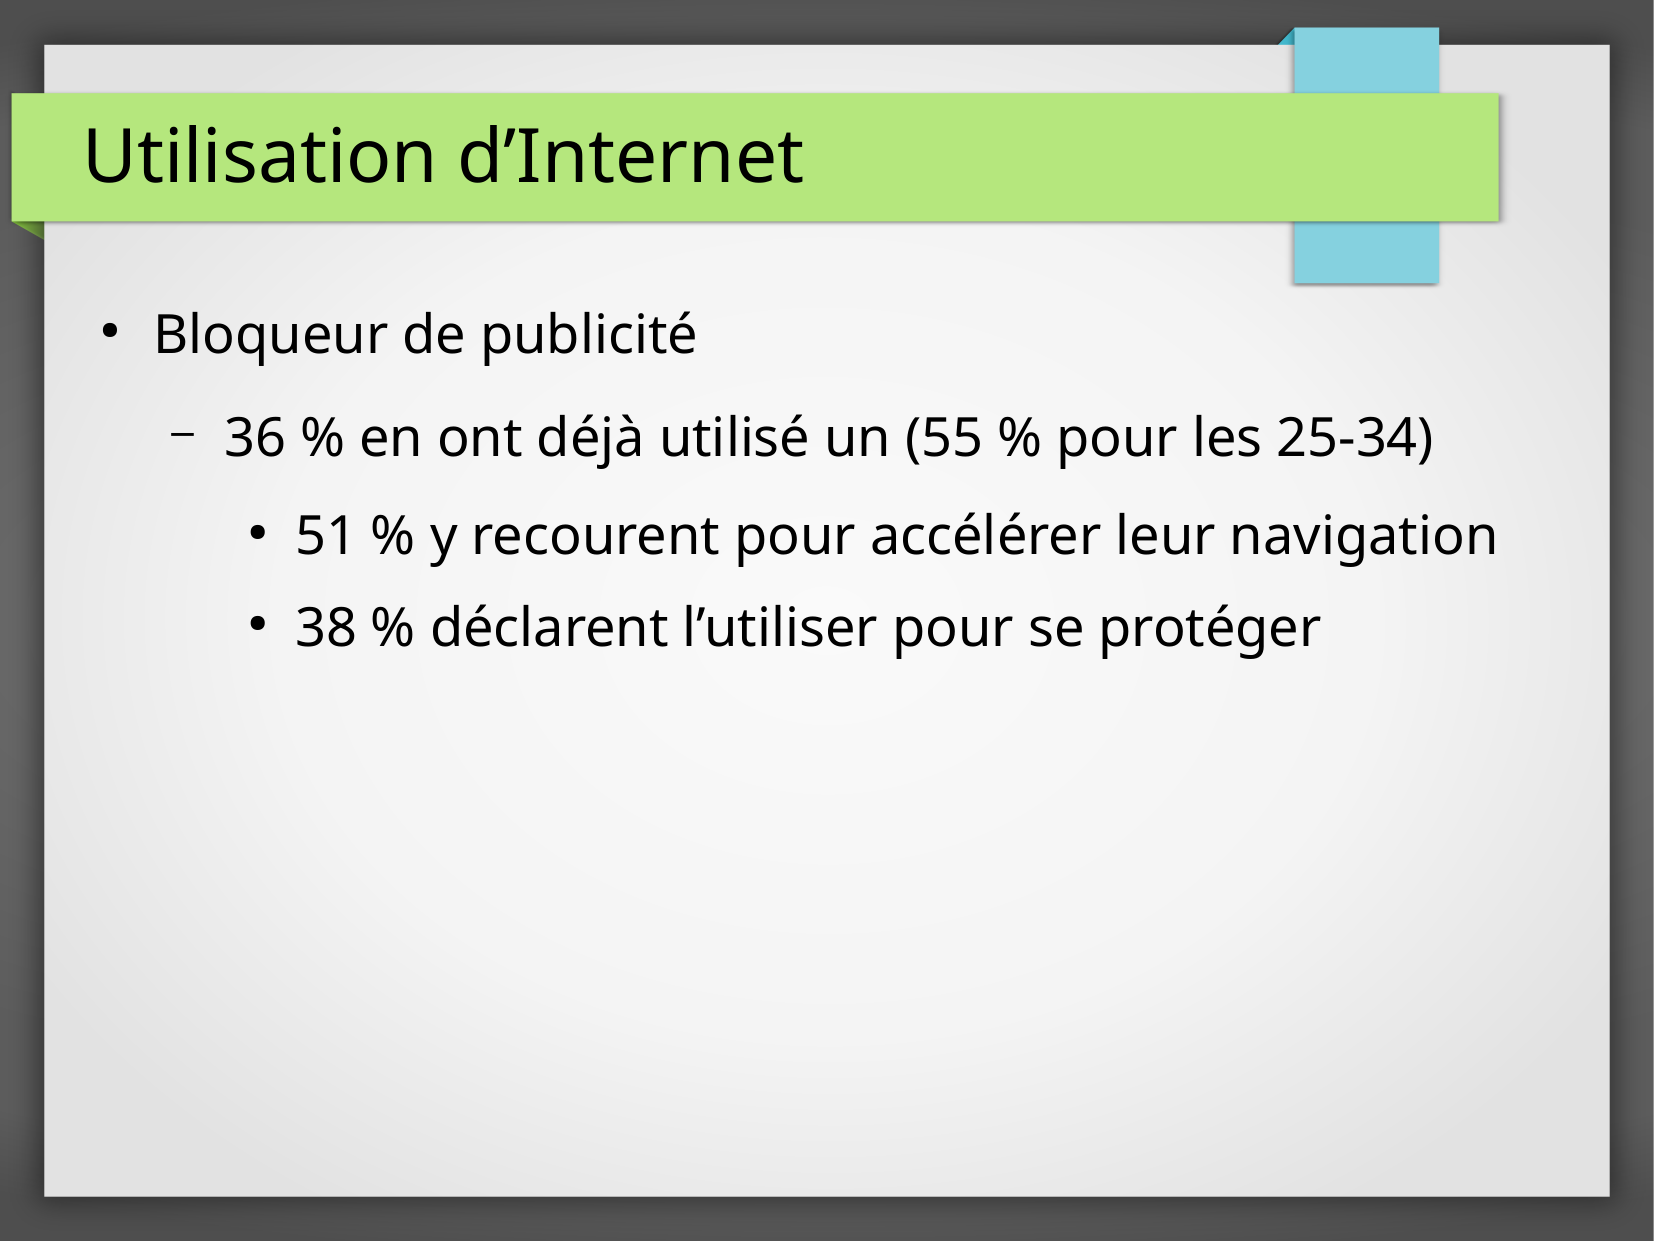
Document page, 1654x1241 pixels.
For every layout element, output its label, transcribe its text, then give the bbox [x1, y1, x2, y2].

picture [0, 0, 1654, 1241]
list Bloqueur de publicité 36 % en ont déjà utilisé un (55 % pour les 25-34) 51 % y recourent pour accélérer leur navigation 38 % déclarent l’utiliser pour se protéger [82, 295, 1571, 1015]
title Utilisation d’Internet [82, 94, 1264, 213]
